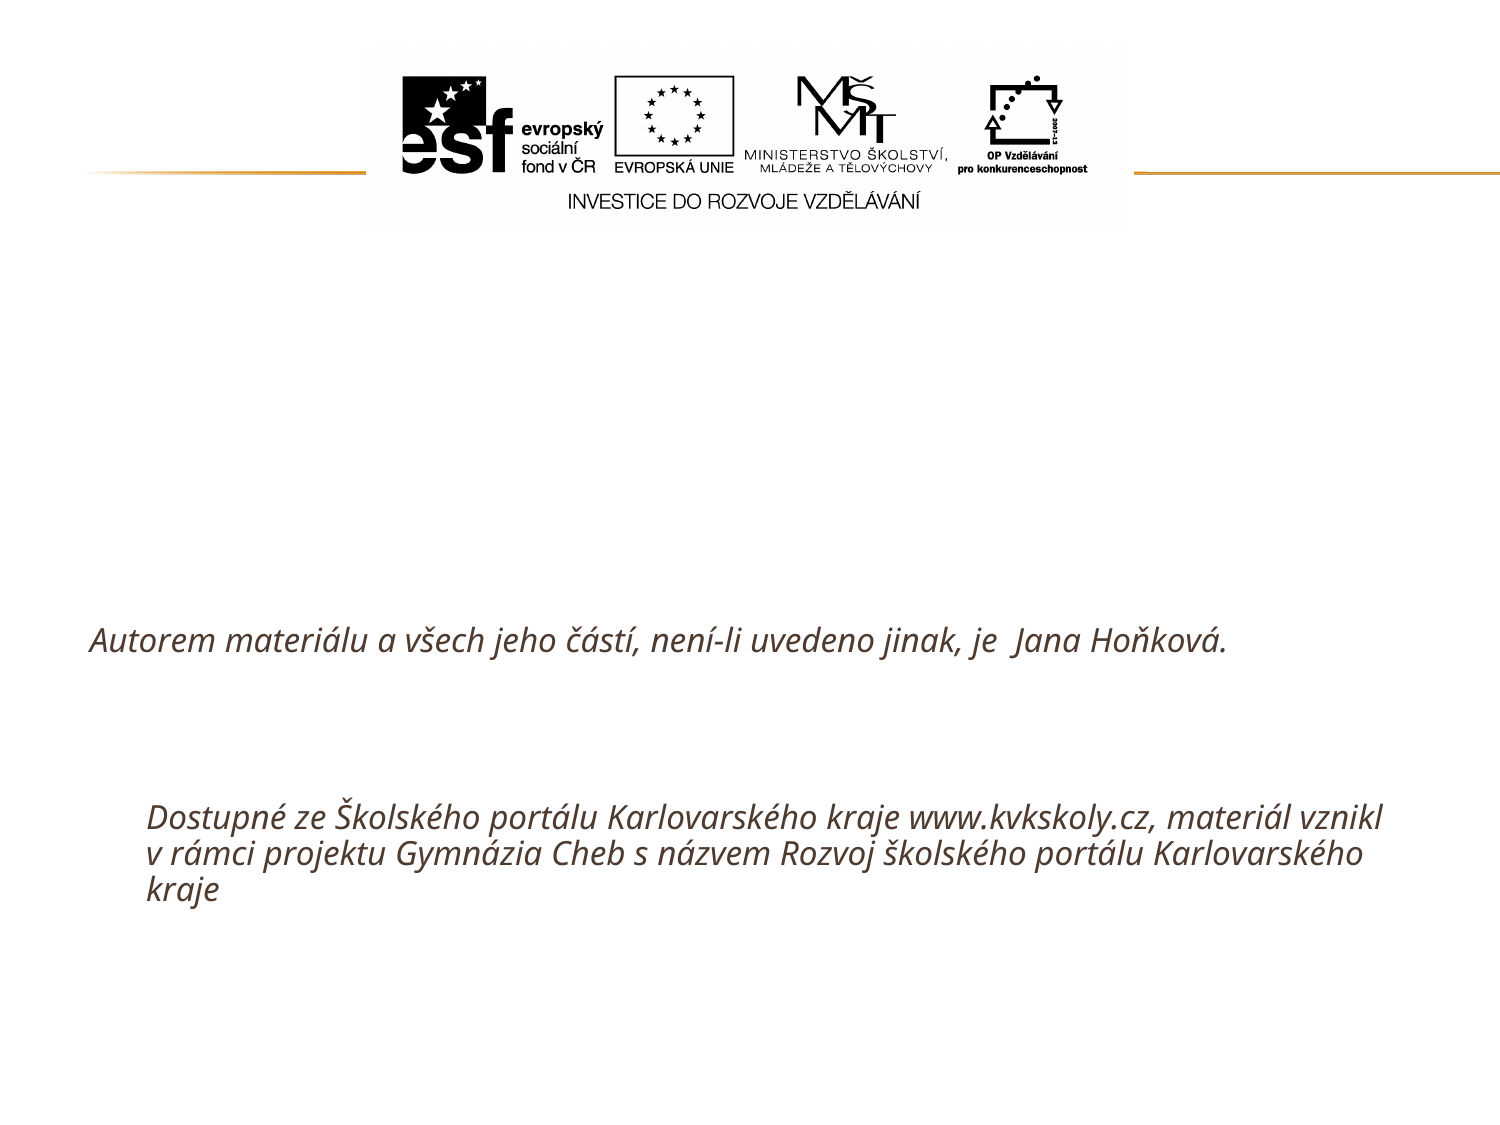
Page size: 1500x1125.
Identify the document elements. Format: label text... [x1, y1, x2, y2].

list Autorem materiálu a všech jeho částí, není-li uvedeno jinak, je Jana Hoňková. Dostupné ze Školského portálu Karlovarského kraje www.kvkskoly.cz, materiál vznikl v rámci projektu Gymnázia Cheb s názvem Rozvoj školského portálu Karlovarského kraje [75, 262, 1426, 1006]
picture [83, 45, 1500, 233]
